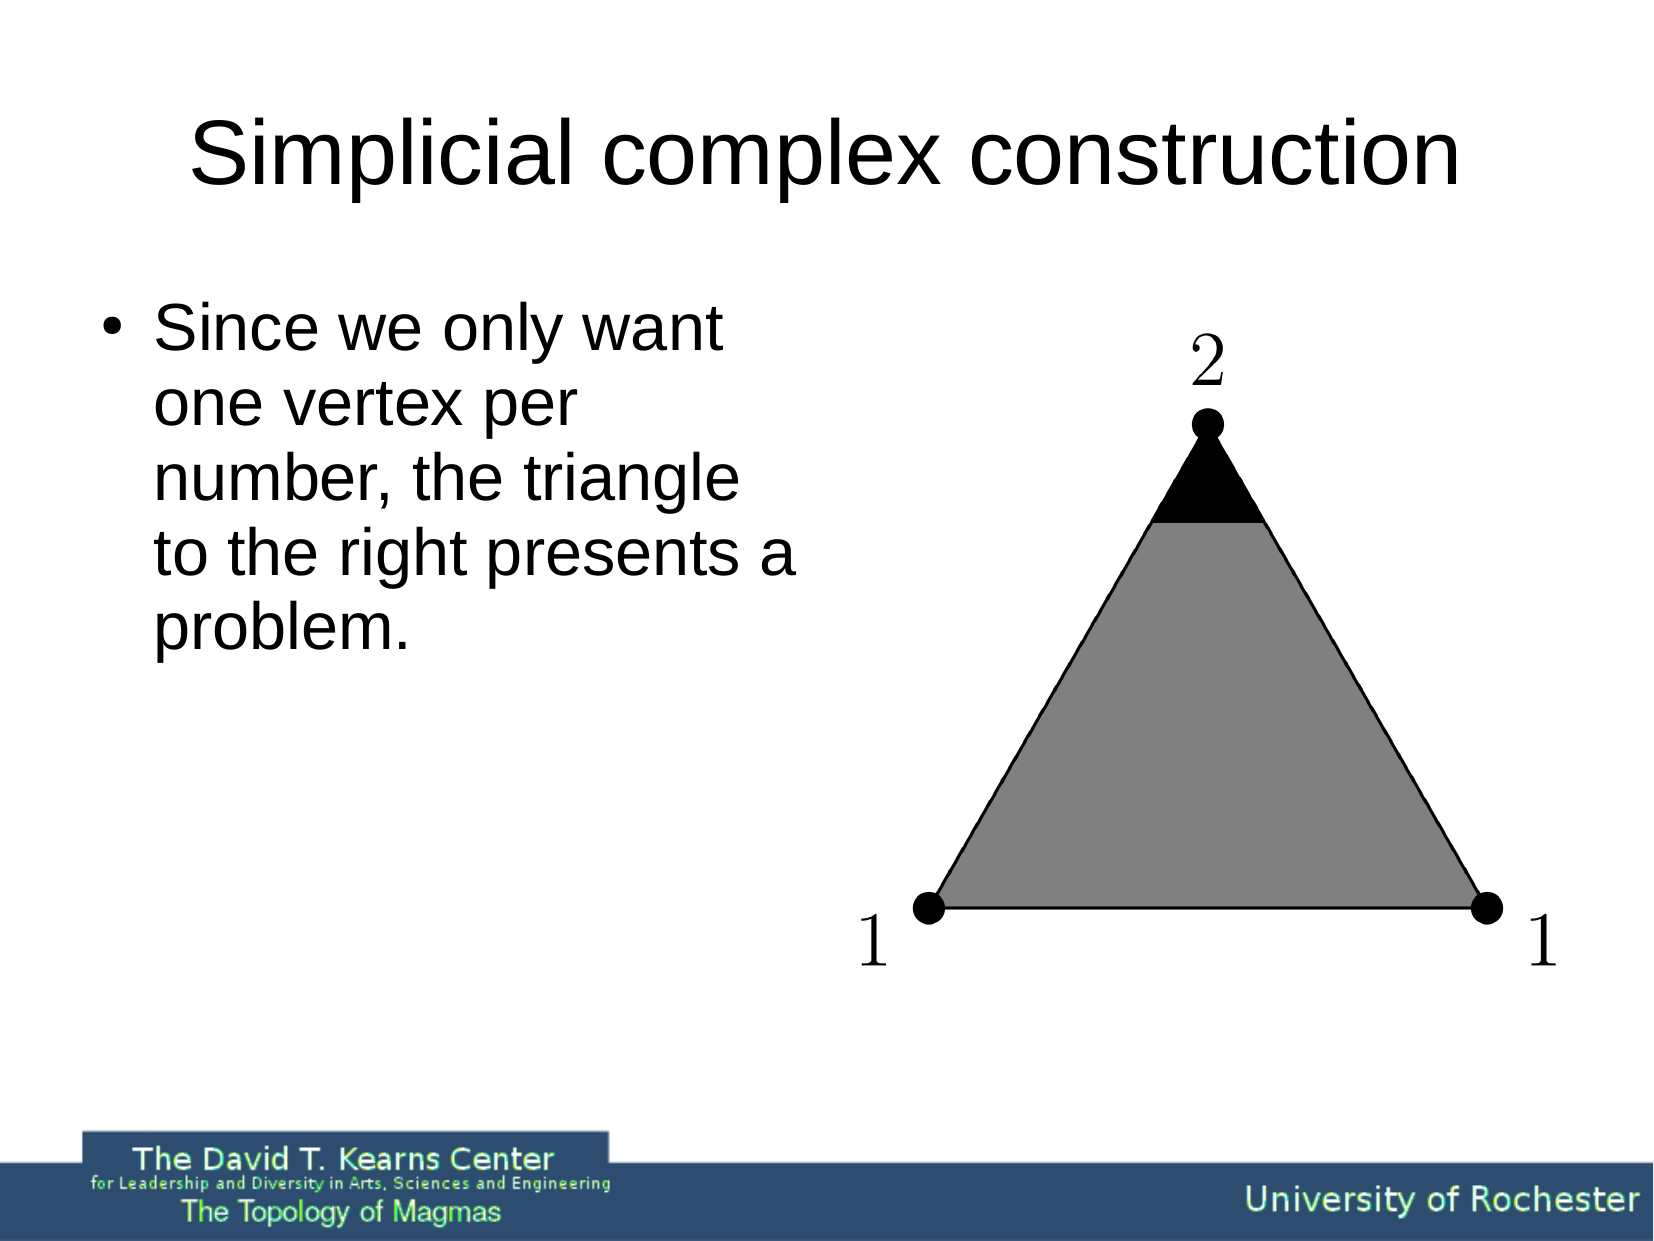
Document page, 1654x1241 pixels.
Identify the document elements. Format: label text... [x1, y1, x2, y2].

list Since we only want one vertex per number, the triangle to the right presents a problem. [82, 290, 809, 1010]
picture [0, 0, 1654, 1241]
title Simplicial complex construction [82, 49, 1571, 257]
